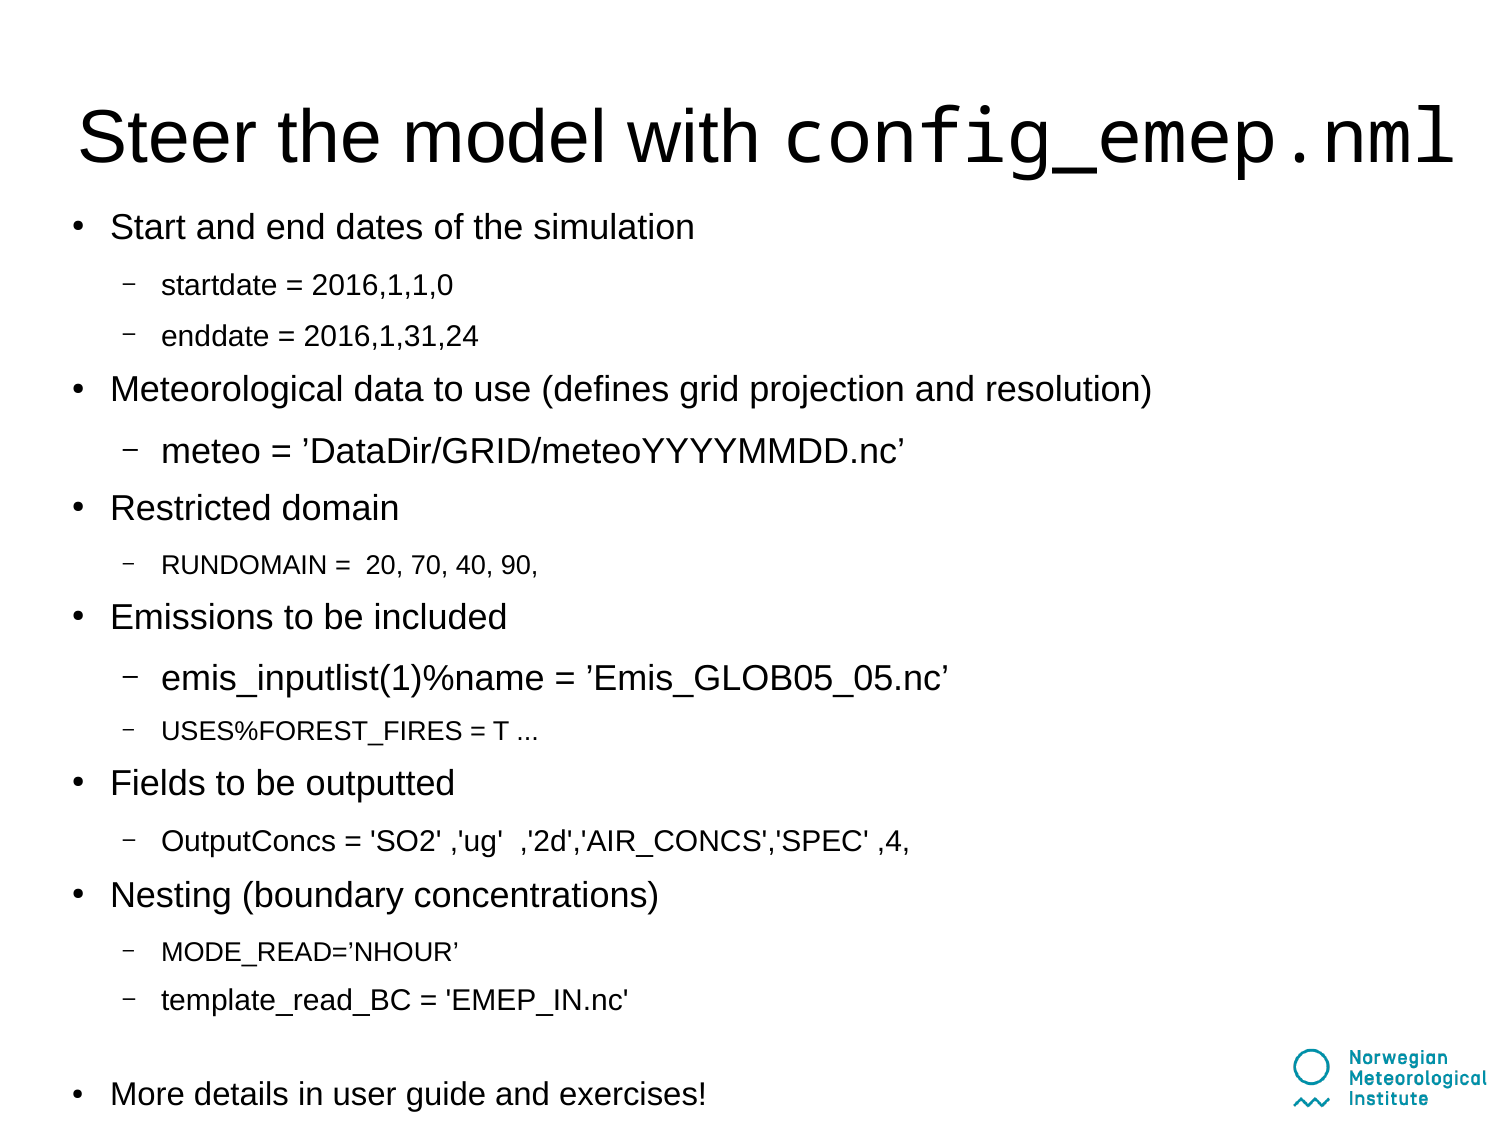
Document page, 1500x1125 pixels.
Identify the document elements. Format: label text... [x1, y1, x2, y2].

list Start and end dates of the simulation startdate = 2016,1,1,0 enddate = 2016,1,31,24 Meteorological data to use (defines grid projection and resolution) meteo = ’DataDir/GRID/meteoYYYYMMDD.nc’ Restricted domain RUNDOMAIN = 20, 70, 40, 90, Emissions to be included emis_inputlist(1)%name = ’Emis_GLOB05_05.nc’ USES%FOREST_FIRES = T ... Fields to be outputted OutputConcs = 'SO2' ,'ug' ,'2d','AIR_CONCS','SPEC' ,4, Nesting (boundary concentrations) MODE_READ=’NHOUR’ template_read_BC = 'EMEP_IN.nc' More details in user guide and exercises! [59, 206, 1447, 1123]
picture [1447, 1035, 1495, 1118]
title Steer the model with config_emep.nml [0, 39, 1500, 228]
